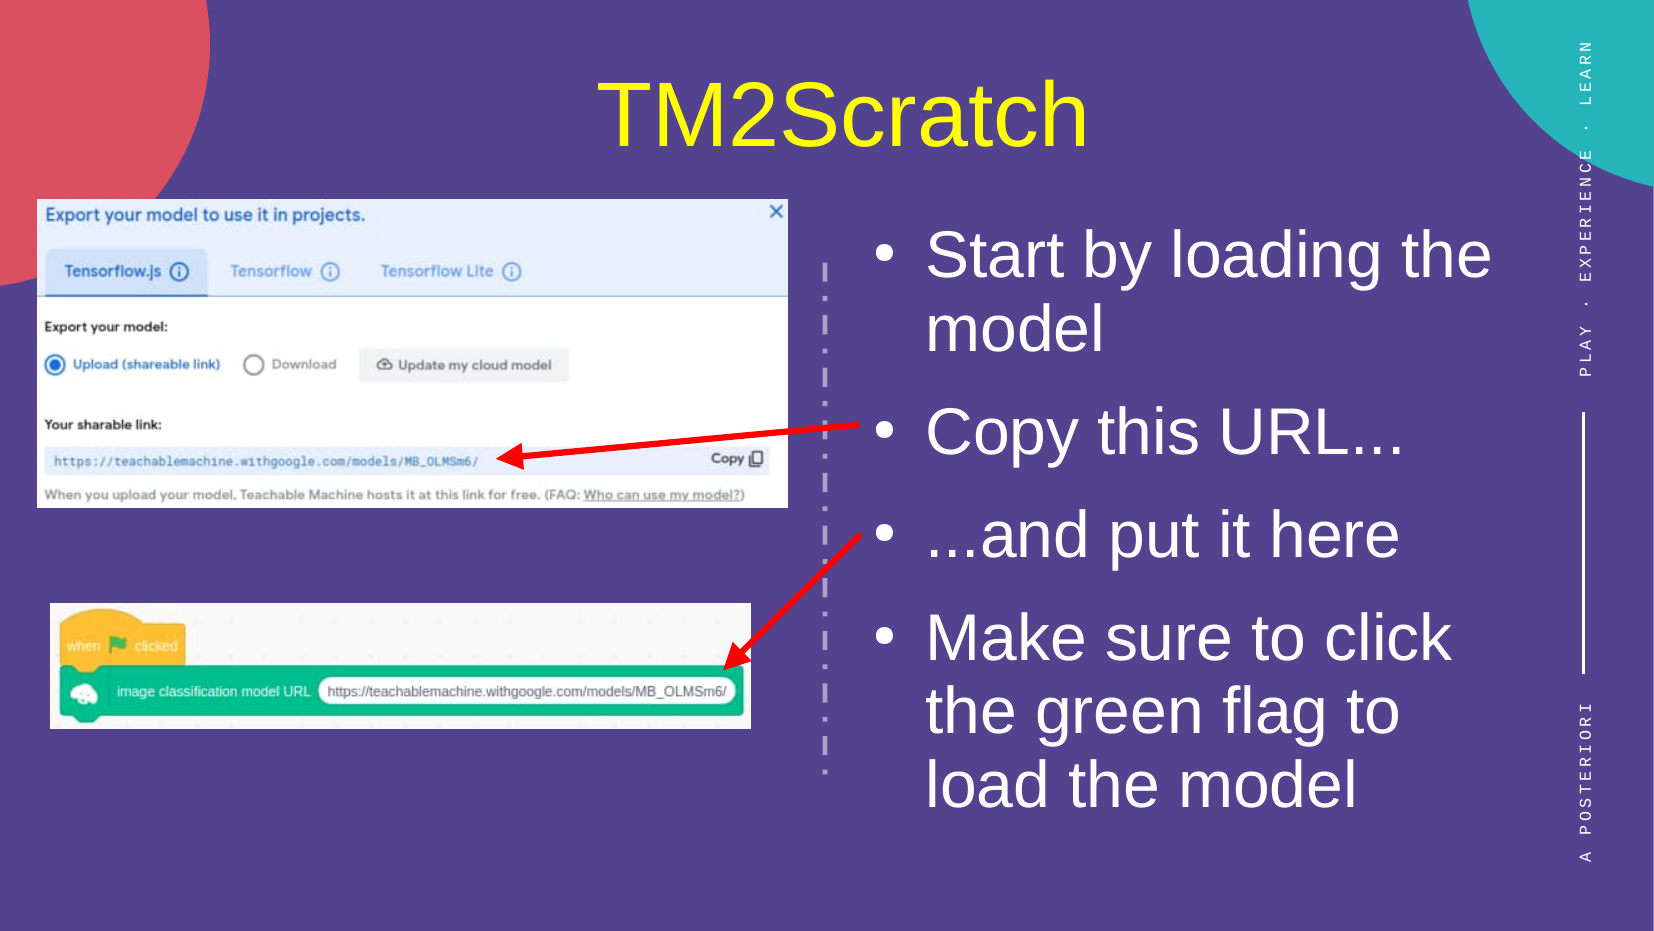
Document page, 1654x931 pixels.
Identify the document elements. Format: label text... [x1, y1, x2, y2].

picture [50, 603, 751, 729]
list Start by loading the model Copy this URL... ...and put it here Make sure to click the green flag to load the model [855, 217, 1544, 826]
picture [37, 199, 788, 508]
title TM2Scratch [187, 37, 1501, 193]
picture [746, 649, 751, 659]
